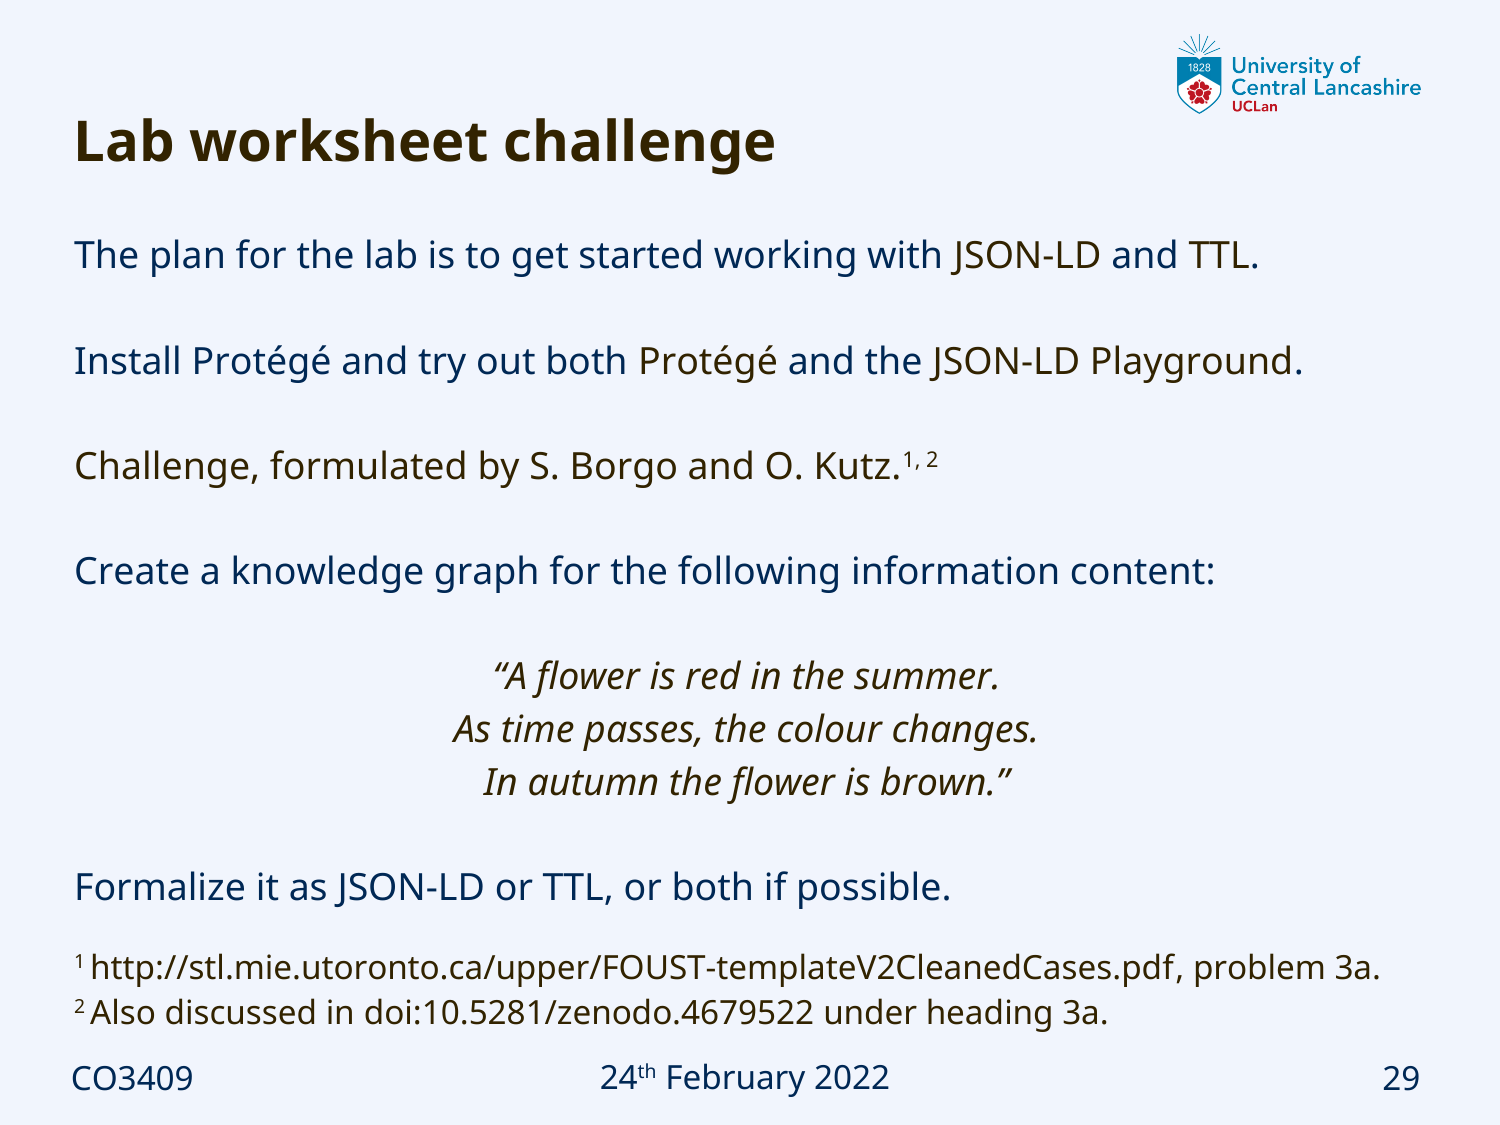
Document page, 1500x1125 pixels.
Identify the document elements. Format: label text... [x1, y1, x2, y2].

text_box The plan for the lab is to get started working with JSON-LD and TTL. Install Protégé and try out both Protégé and the JSON-LD Playground. Challenge, formulated by S. Borgo and O. Kutz.1, 2 Create a knowledge graph for the following information content: “A flower is red in the summer. As time passes, the colour changes. In autumn the flower is brown.” Formalize it as JSON-LD or TTL, or both if possible. [59, 216, 1435, 916]
title Lab worksheet challenge [58, 93, 1475, 186]
text_box 1 http://stl.mie.utoronto.ca/upper/FOUST-templateV2CleanedCases.pdf, problem 3a. 2 Also discussed in doi:10.5281/zenodo.4679522 under heading 3a. [59, 938, 1421, 1045]
picture [1177, 34, 1421, 93]
